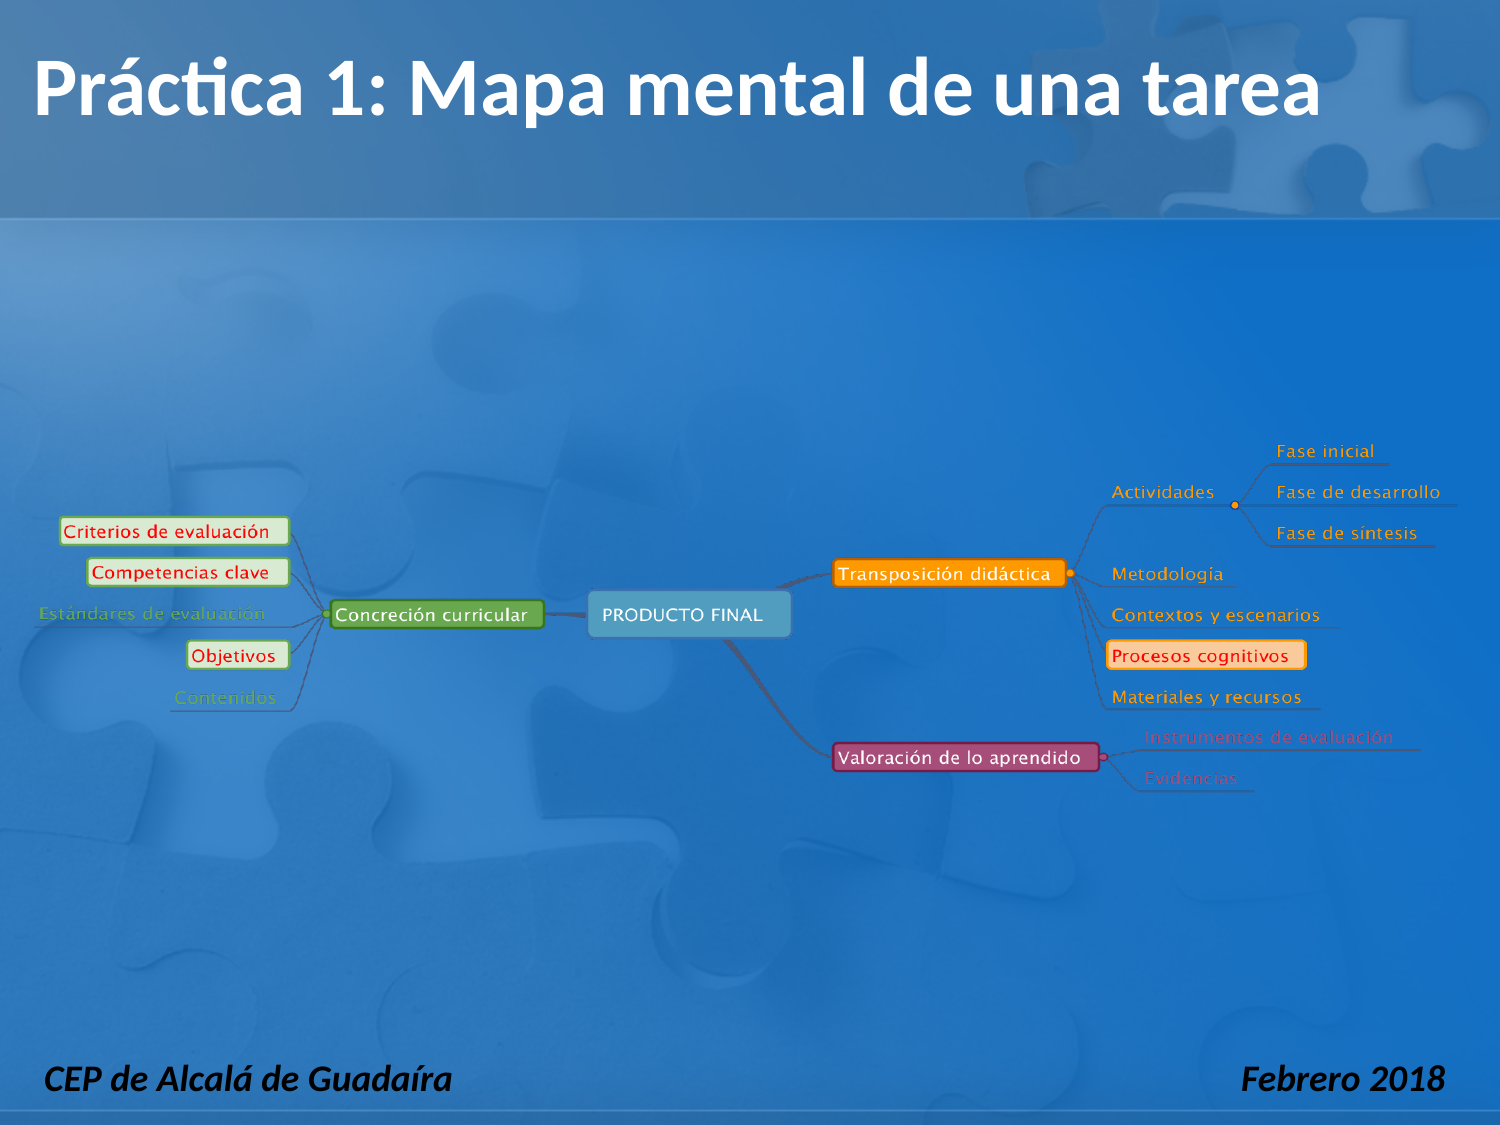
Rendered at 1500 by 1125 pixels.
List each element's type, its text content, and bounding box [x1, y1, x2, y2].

title Práctica 1: Mapa mental de una tarea [0, 24, 1500, 238]
picture [0, 238, 1500, 1125]
text_box CEP de Alcalá de Guadaíra Febrero 2018 [29, 1046, 1489, 1107]
